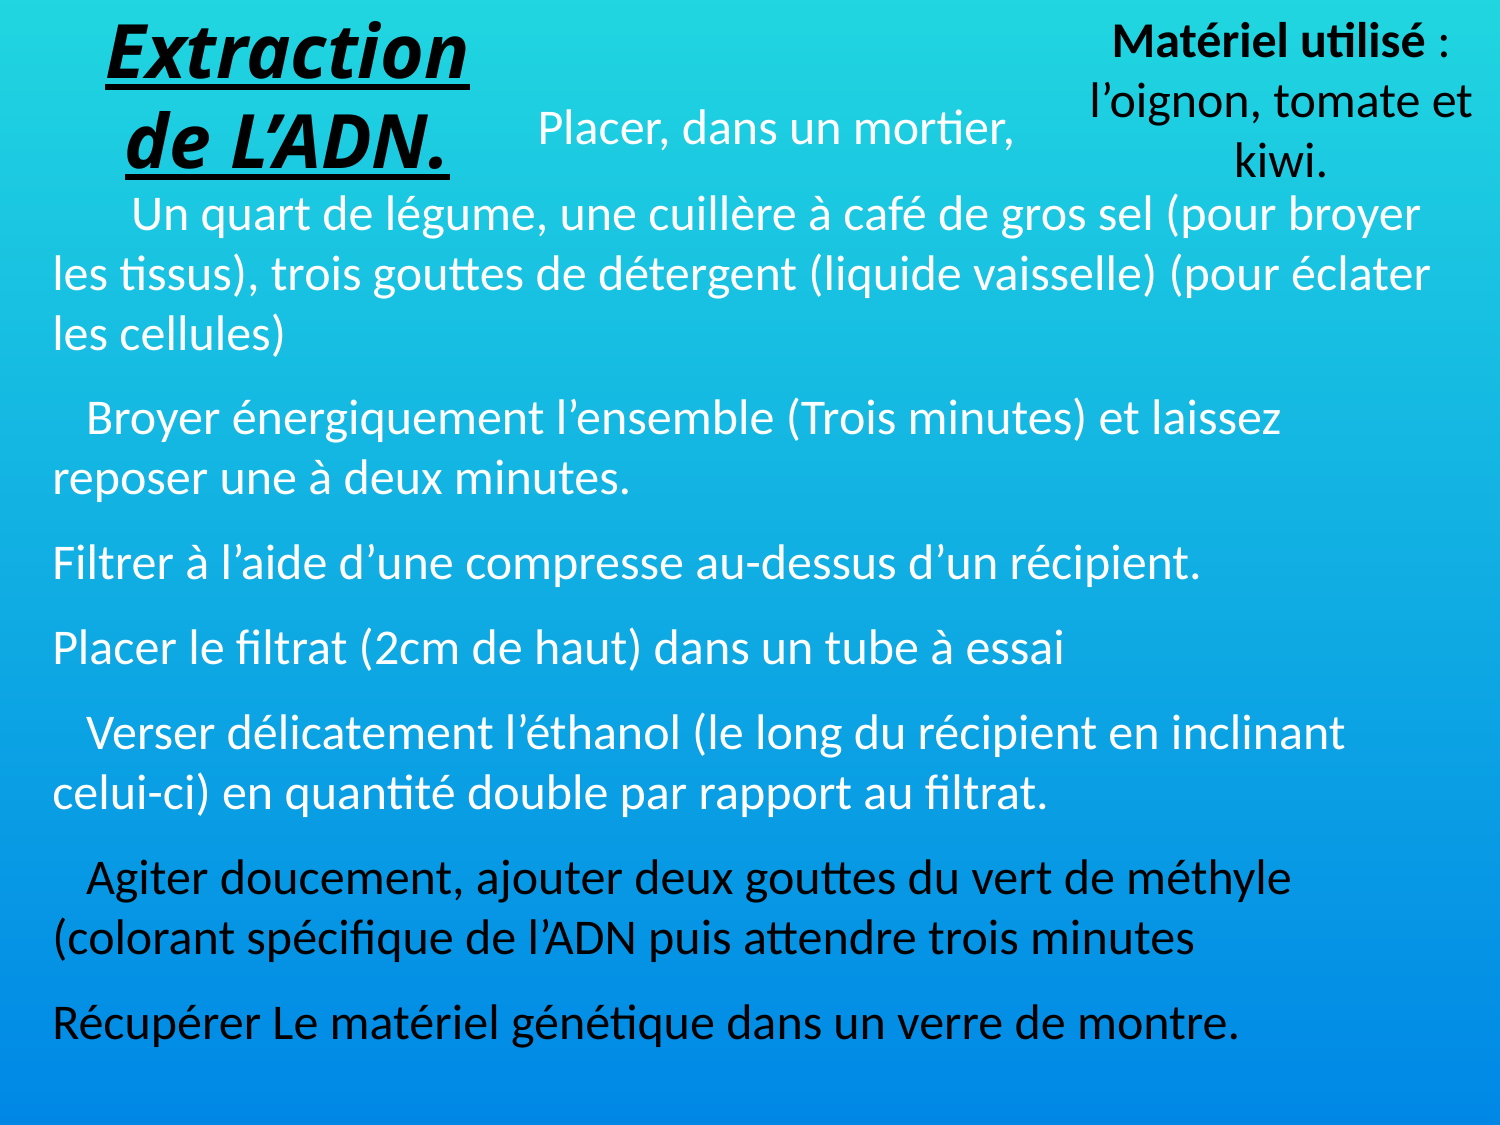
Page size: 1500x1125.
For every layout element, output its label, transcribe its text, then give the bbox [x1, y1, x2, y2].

title Extraction de L’ADN. [37, 24, 538, 87]
text_box Placer, dans un mortier, Un quart de légume, une cuillère à café de gros sel (pour broyer les tissus), trois gouttes de détergent (liquide vaisselle) (pour éclater les cellules) Broyer énergiquement l’ensemble (Trois minutes) et laissez reposer une à deux minutes. Filtrer à l’aide d’une compresse au-dessus d’un récipient. Placer le filtrat (2cm de haut) dans un tube à essai Verser délicatement l’éthanol (le long du récipient en inclinant celui-ci) en quantité double par rapport au filtrat. Agiter doucement, ajouter deux gouttes du vert de méthyle (colorant spécifique de l’ADN puis attendre trois minutes Récupérer Le matériel génétique dans un verre de montre. [37, 87, 1450, 1058]
text_box Matériel utilisé : l’oignon, tomate et kiwi. [1062, 0, 1500, 195]
